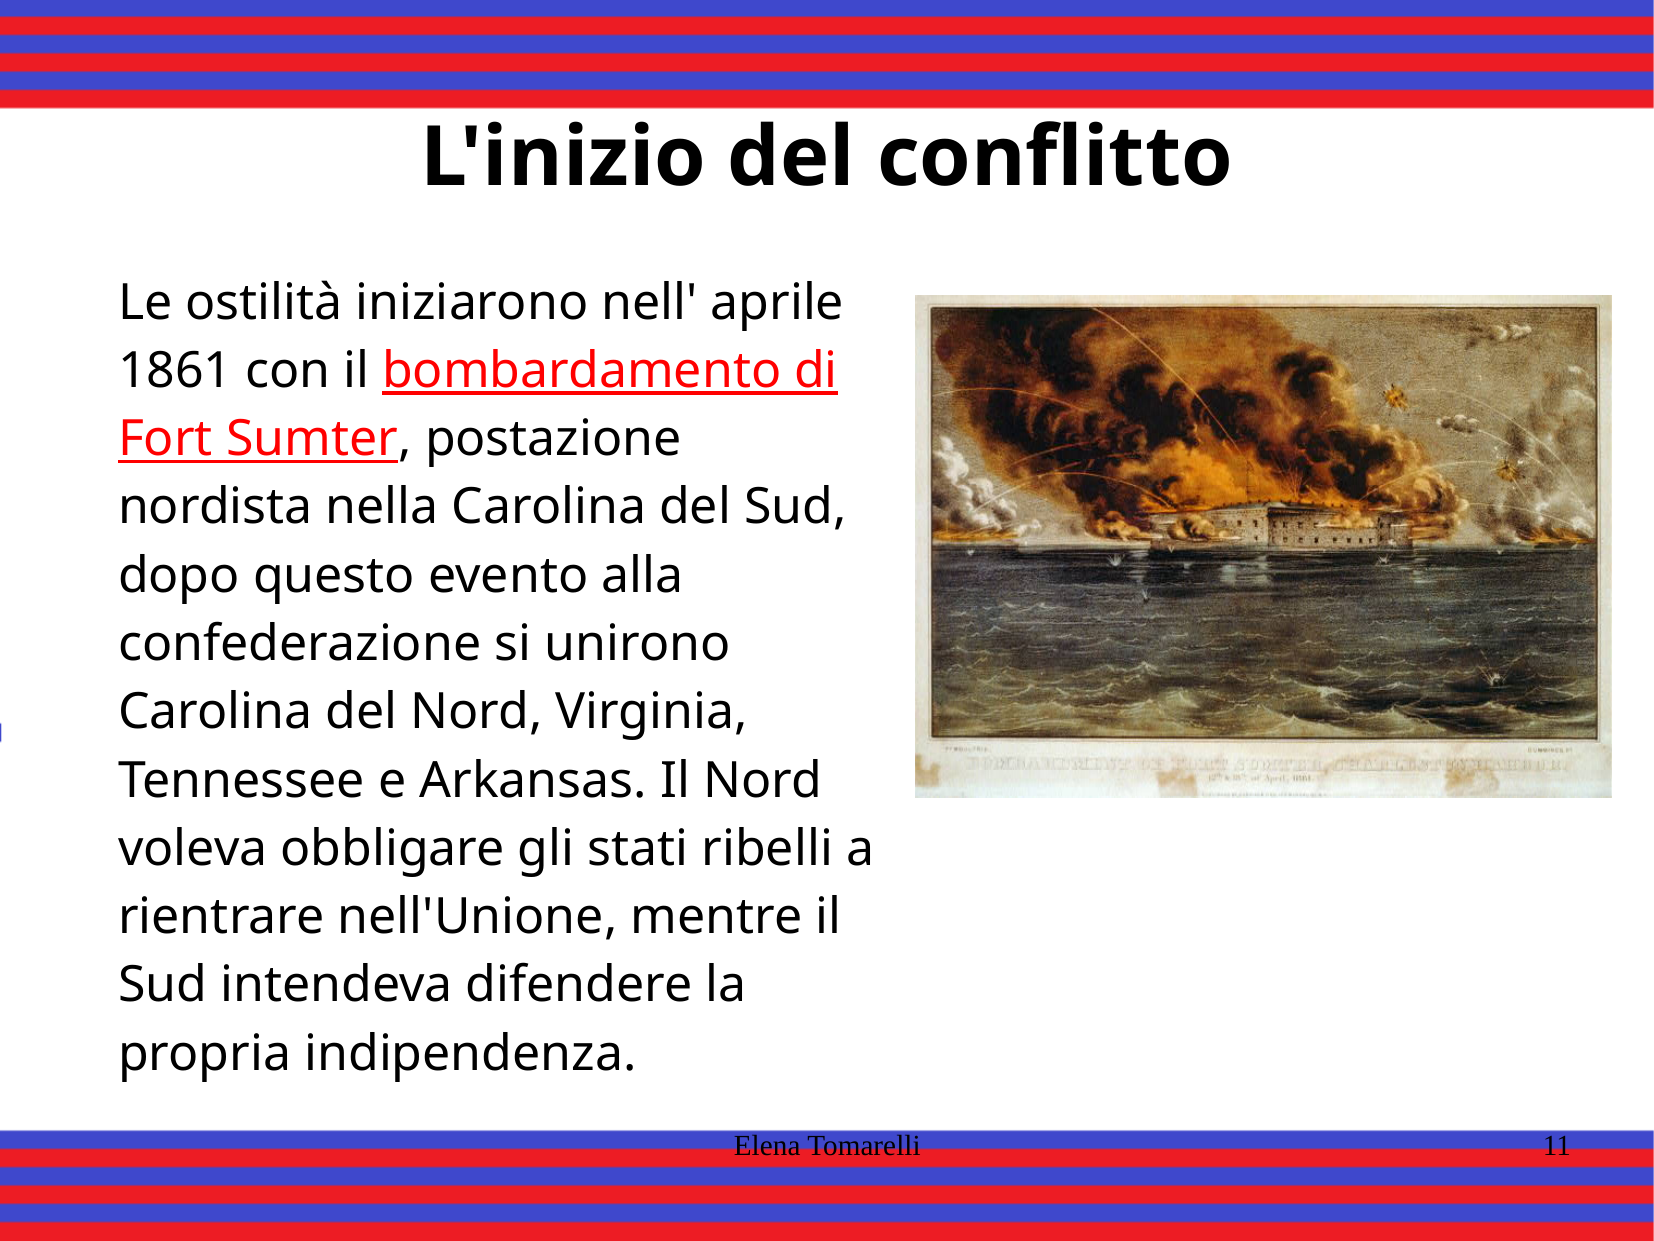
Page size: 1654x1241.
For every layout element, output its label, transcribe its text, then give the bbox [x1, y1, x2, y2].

picture [0, 0, 1654, 1241]
list Le ostilità iniziarono nell' aprile 1861 con il bombardamento di Fort Sumter, postazione nordista nella Carolina del Sud, dopo questo evento alla confederazione si unirono Carolina del Nord, Virginia, Tennessee e Arkansas. Il Nord voleva obbligare gli stati ribelli a rientrare nell'Unione, mentre il Sud intendeva difendere la propria indipendenza. [118, 265, 886, 1094]
title L'inizio del conflitto [82, 56, 1571, 250]
